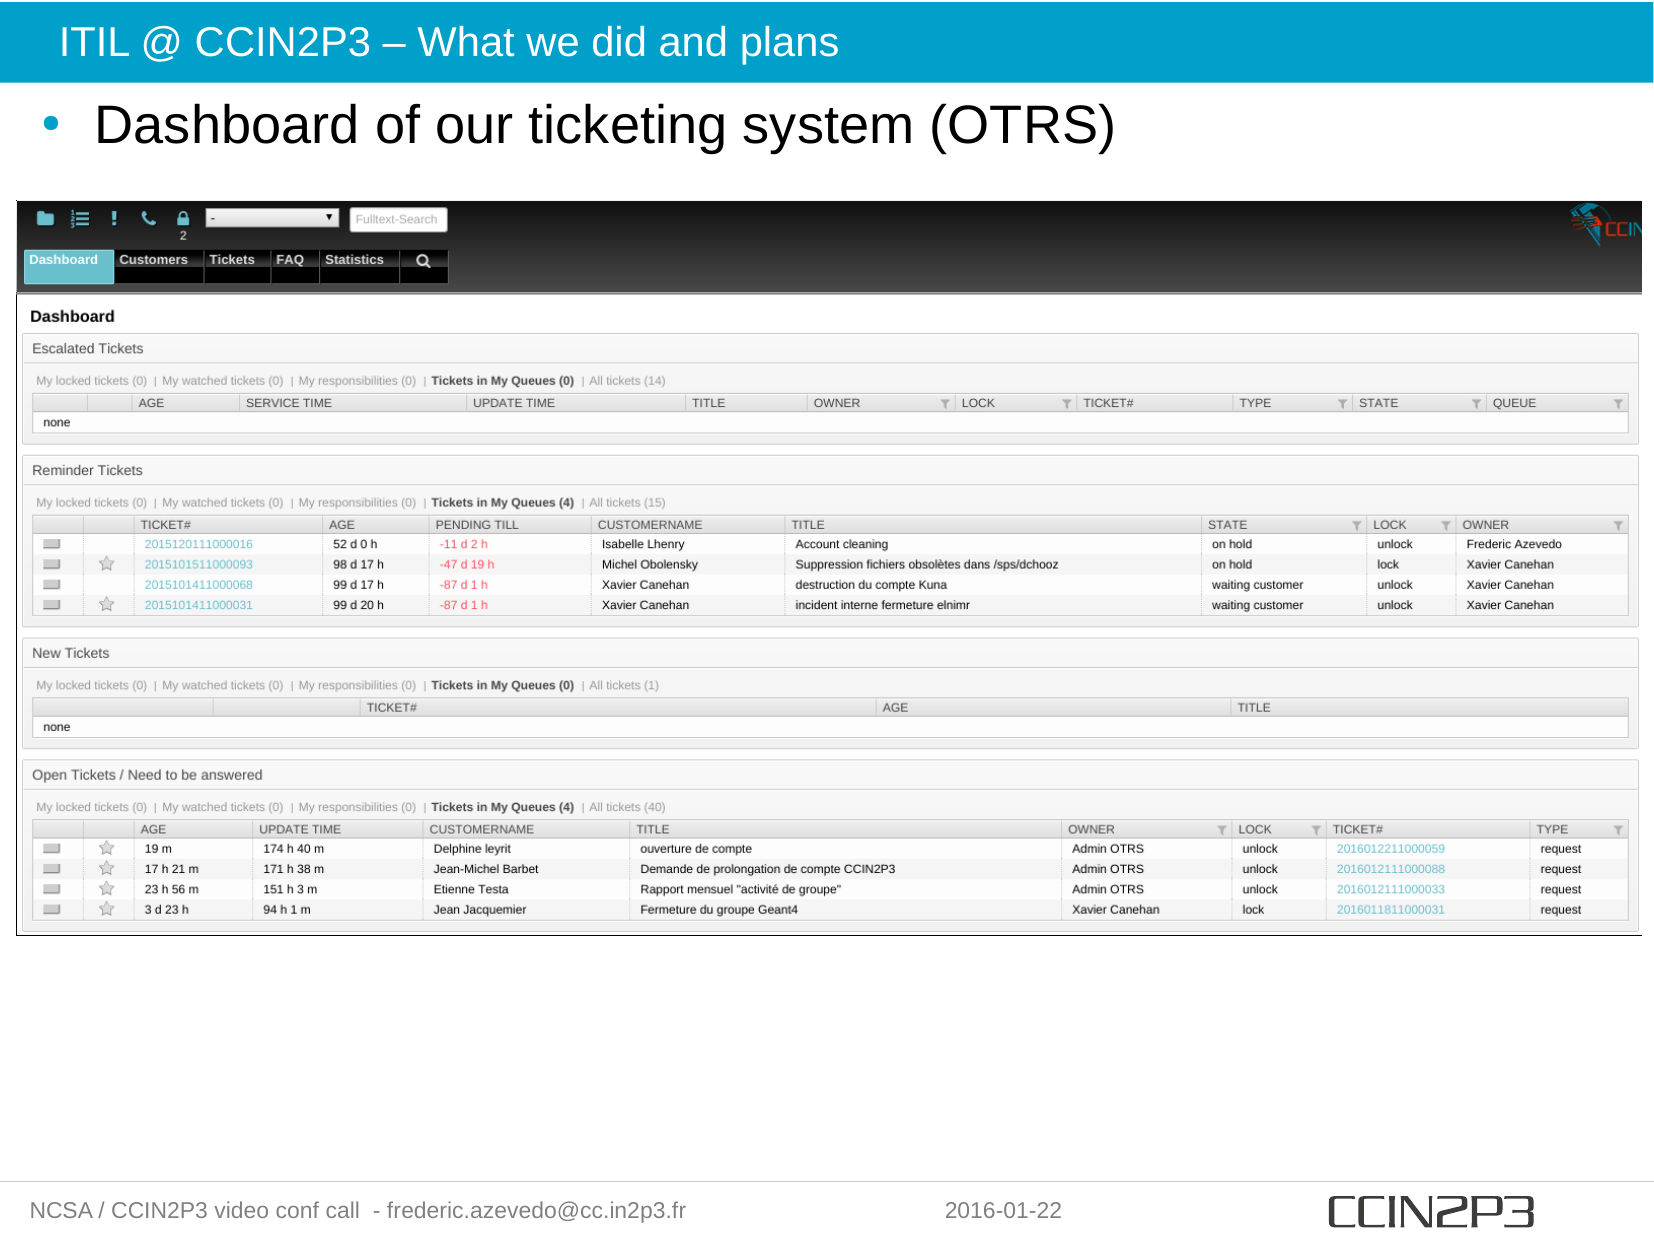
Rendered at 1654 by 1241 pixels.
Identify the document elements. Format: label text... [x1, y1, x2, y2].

list Dashboard of our ticketing system (OTRS) [23, 94, 1642, 178]
title ITIL @ CCIN2P3 – What we did and plans [0, 2, 1654, 83]
picture [16, 200, 1642, 936]
